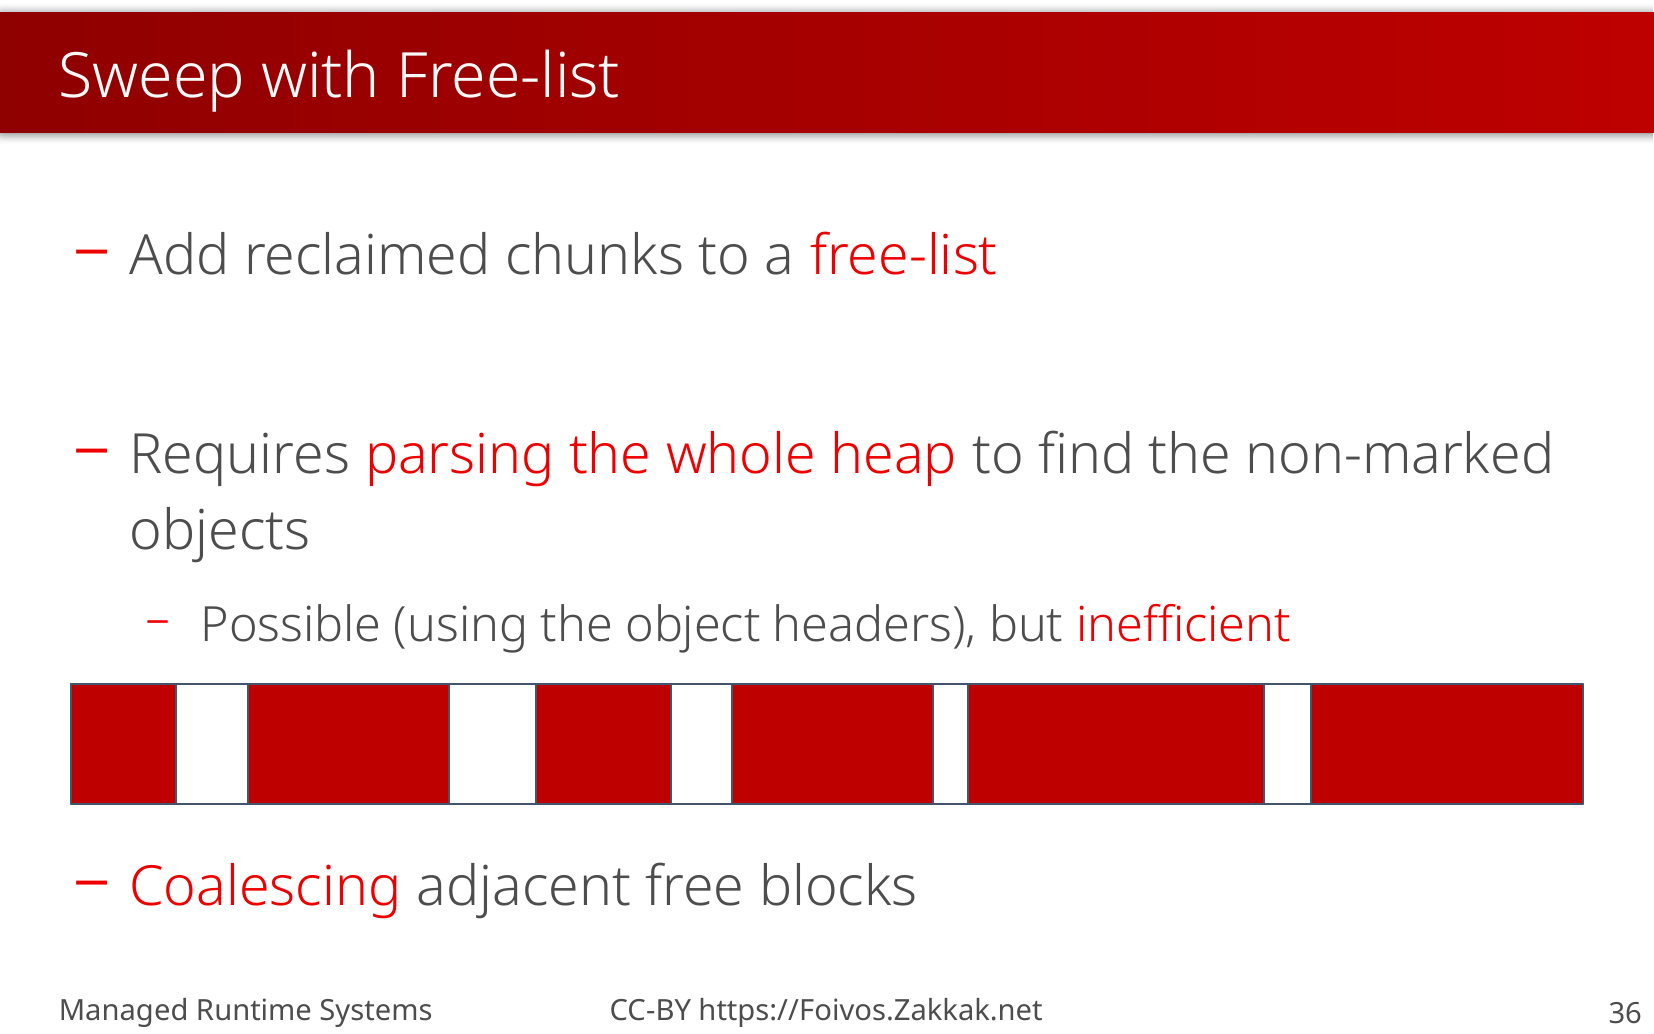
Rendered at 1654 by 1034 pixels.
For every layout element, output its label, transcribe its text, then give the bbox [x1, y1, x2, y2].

text_box [968, 683, 1264, 804]
text_box [536, 683, 672, 804]
title Sweep with Free-list [58, 7, 1329, 139]
text_box [732, 683, 934, 804]
text_box [1310, 683, 1583, 804]
text_box [247, 683, 449, 804]
list Add reclaimed chunks to a free-list Requires parsing the whole heap to find the non-marked objects Possible (using the object headers), but inefficient Coalescing adjacent free blocks [58, 177, 1594, 960]
text_box [70, 683, 176, 804]
